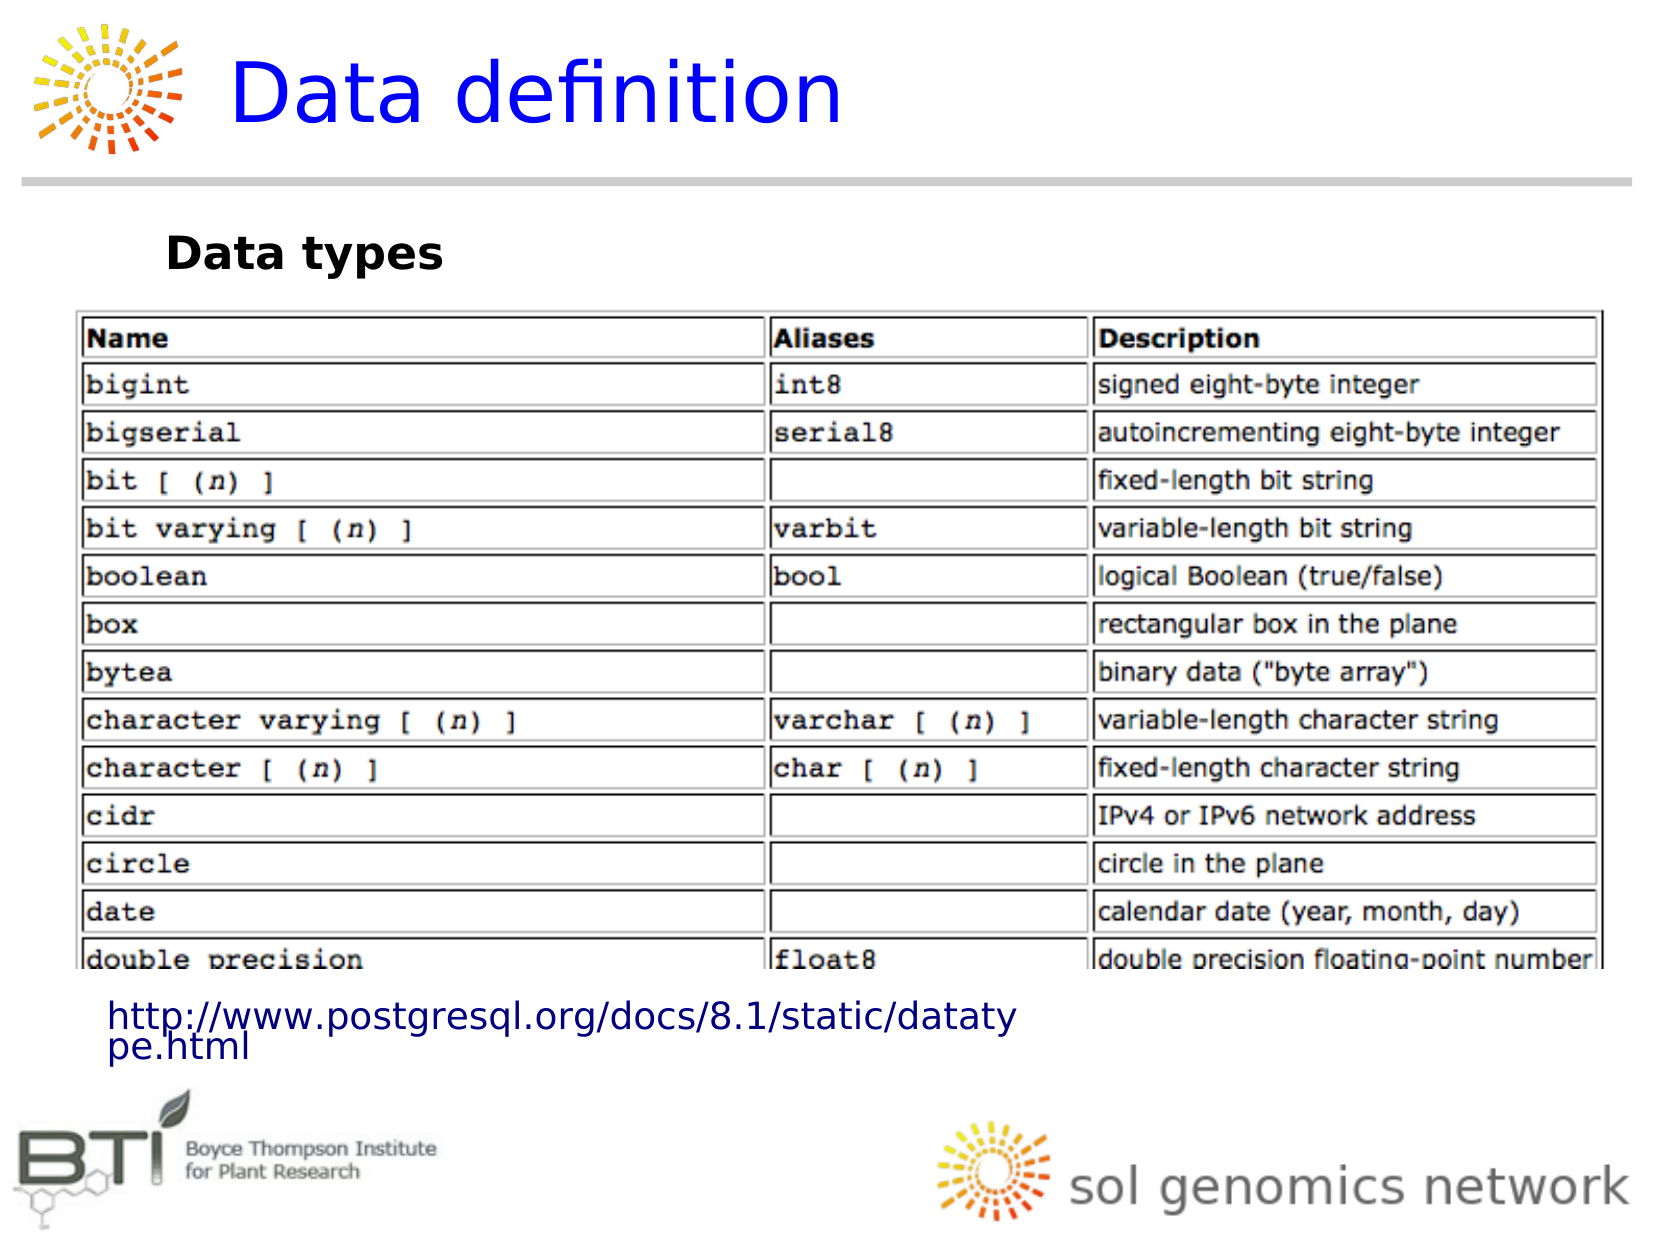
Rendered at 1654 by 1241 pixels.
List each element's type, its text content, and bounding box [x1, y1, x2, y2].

text_box http://www.postgresql.org/docs/8.1/static/datatype.html [91, 991, 1051, 1051]
text_box Data definition [228, 46, 1623, 159]
picture [32, 22, 184, 156]
picture [921, 1116, 1642, 1229]
text_box Data types [150, 225, 1276, 294]
picture [72, 294, 1625, 969]
picture [8, 1087, 451, 1234]
